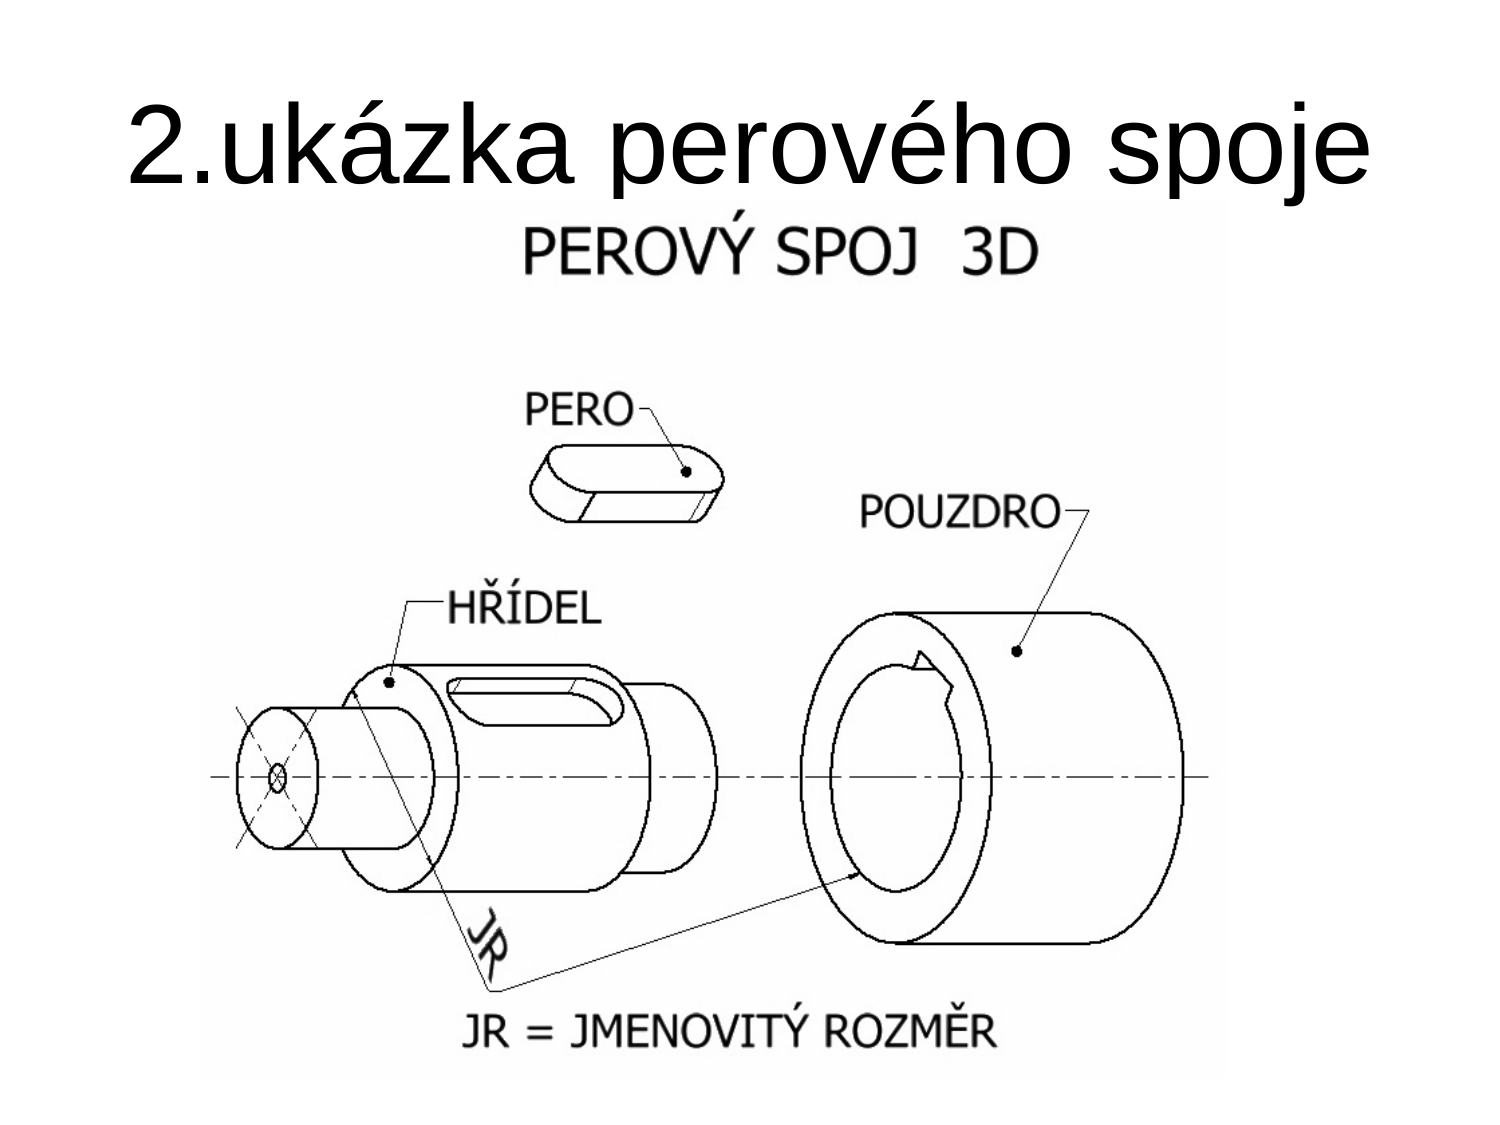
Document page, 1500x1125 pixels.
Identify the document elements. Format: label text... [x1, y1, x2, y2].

picture [200, 200, 1226, 1078]
title 2.ukázka perového spoje [75, 45, 1426, 233]
